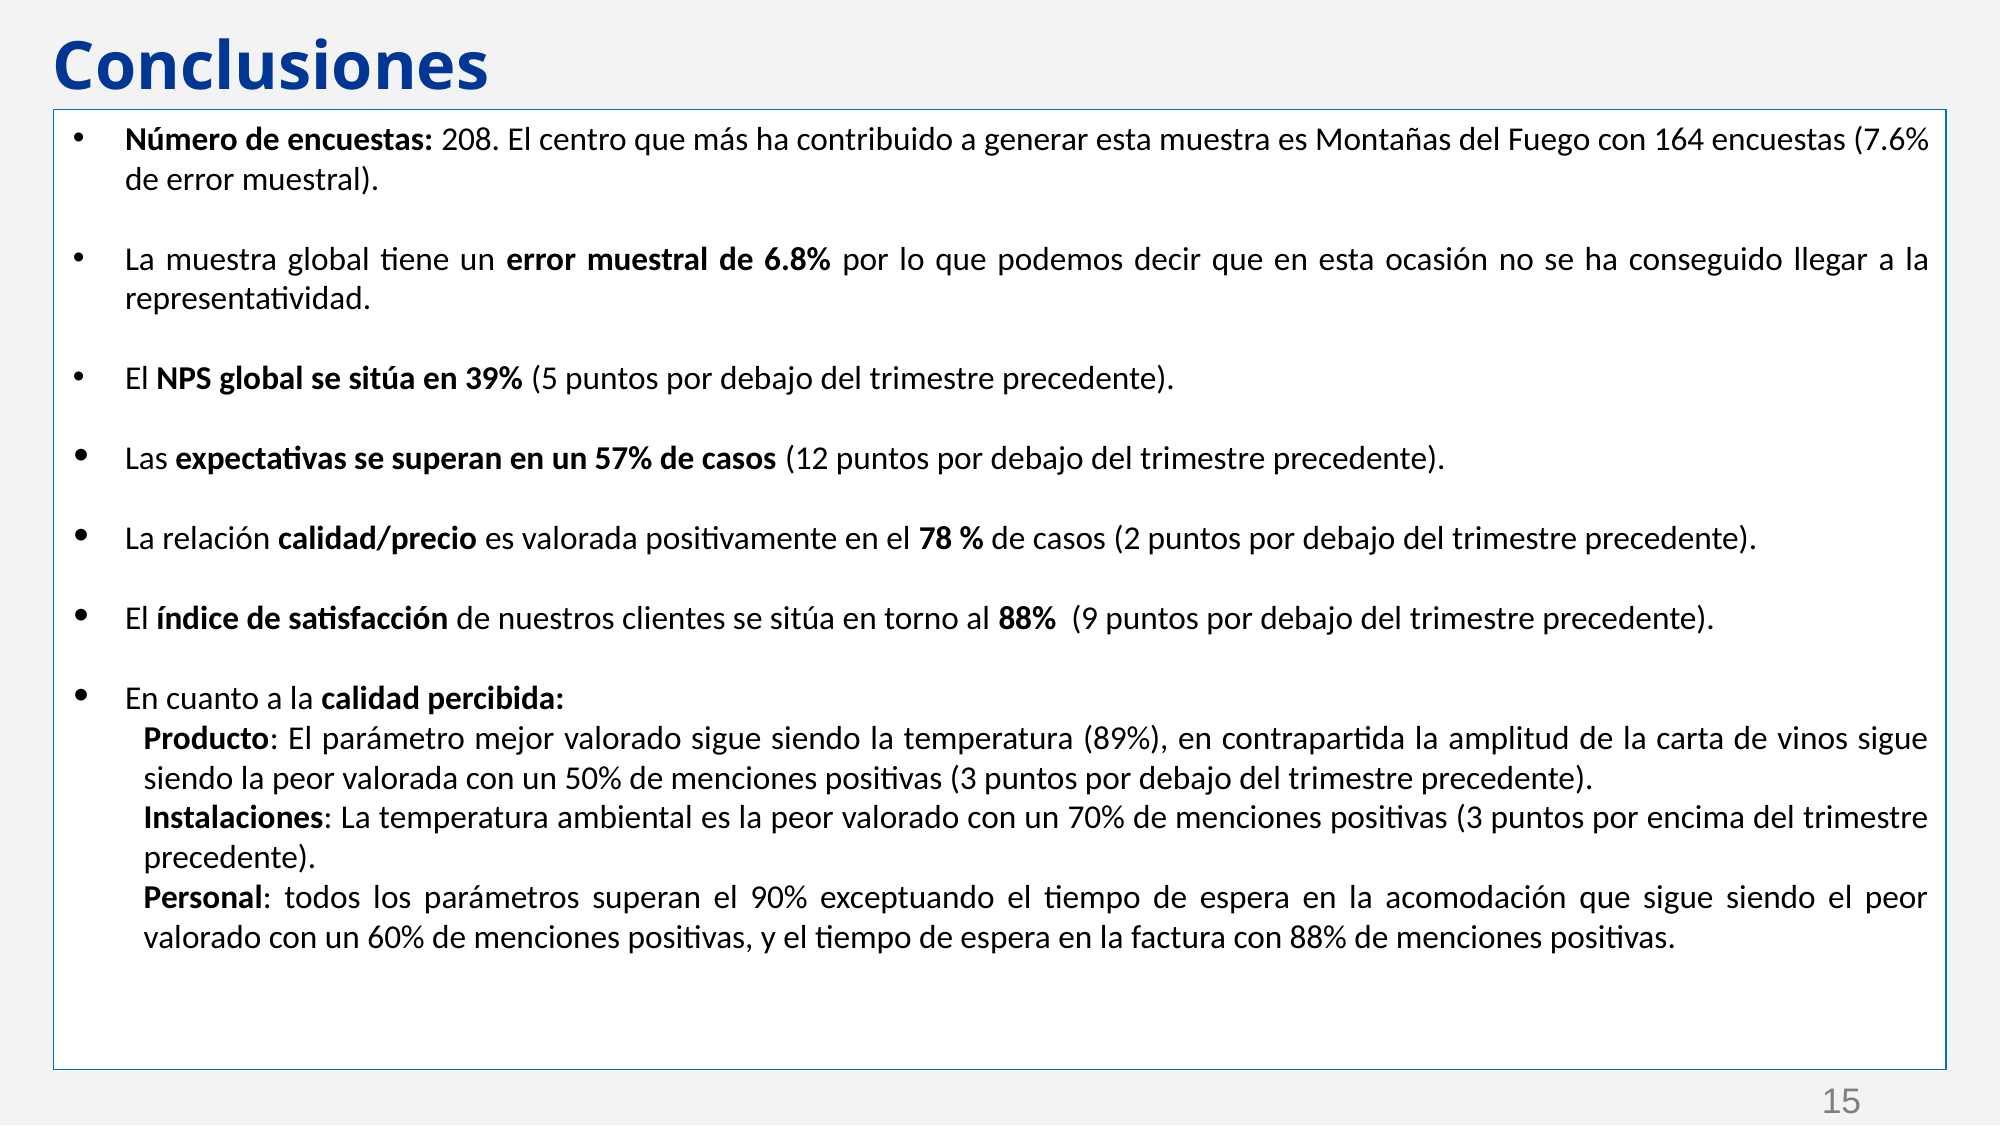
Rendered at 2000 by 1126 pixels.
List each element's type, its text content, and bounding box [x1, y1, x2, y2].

slide_number 1 [1412, 1069, 1880, 1126]
text_box Conclusiones [52, 0, 1945, 126]
text_box Número de encuestas: 208. El centro que más ha contribuido a generar esta muestra es Montañas del Fuego con 164 encuestas (7.6% de error muestral). La muestra global tiene un error muestral de 6.8% por lo que podemos decir que en esta ocasión no se ha conseguido llegar a la representatividad. El NPS global se sitúa en 39% (5 puntos por debajo del trimestre precedente). Las expectativas se superan en un 57% de casos (12 puntos por debajo del trimestre precedente). La relación calidad/precio es valorada positivamente en el 78 % de casos (2 puntos por debajo del trimestre precedente). El índice de satisfacción de nuestros clientes se sitúa en torno al 88% (9 puntos por debajo del trimestre precedente). En cuanto a la calidad percibida: Producto: El parámetro mejor valorado sigue siendo la temperatura (89%), en contrapartida la amplitud de la carta de vinos sigue siendo la peor valorada con un 50% de menciones positivas (3 puntos por debajo del trimestre precedente). Instalaciones: La temperatura ambiental es la peor valorado con un 70% de menciones positivas (3 puntos por encima del trimestre precedente). Personal: todos los parámetros superan el 90% exceptuando el tiempo de espera en la acomodación que sigue siendo el peor valorado con un 60% de menciones positivas, y el tiempo de espera en la factura con 88% de menciones positivas. [53, 109, 1946, 1070]
